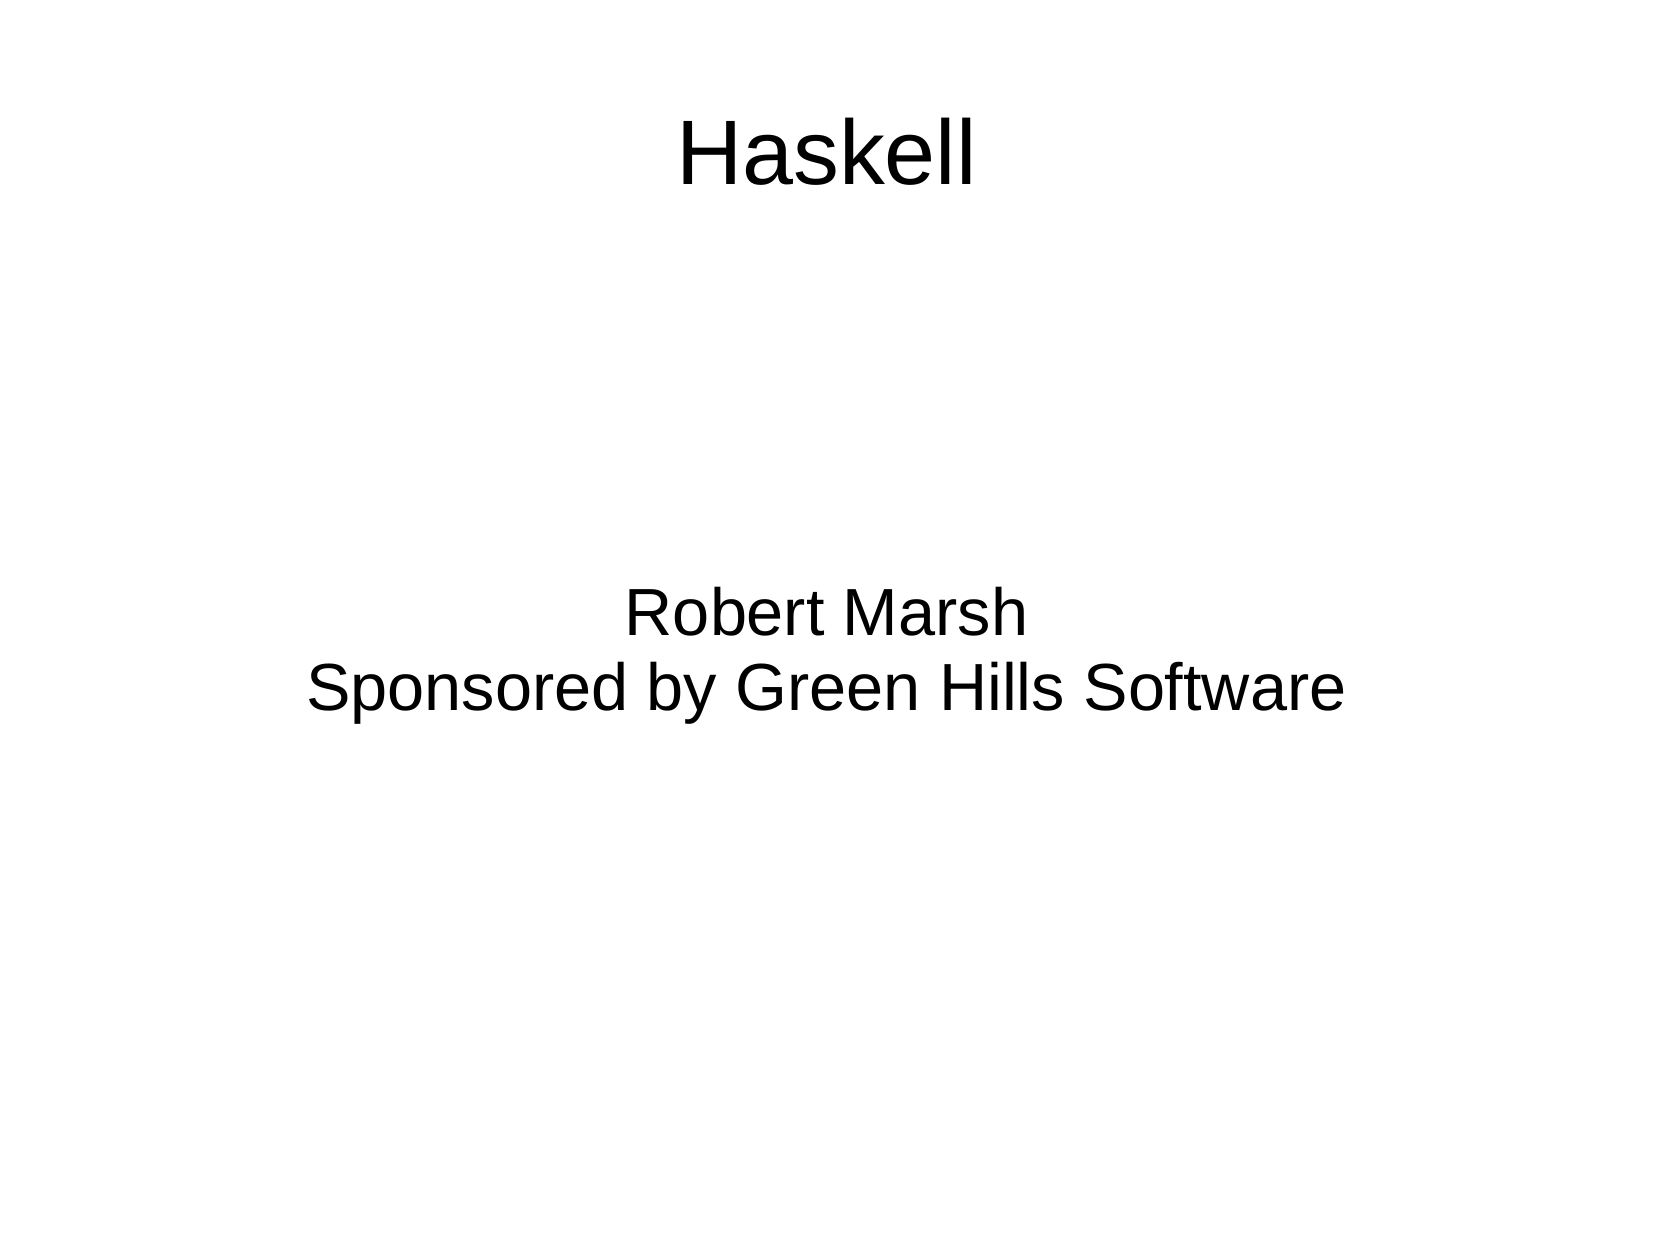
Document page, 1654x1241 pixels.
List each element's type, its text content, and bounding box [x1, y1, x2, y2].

subtitle Robert Marsh Sponsored by Green Hills Software [82, 290, 1571, 1010]
title Haskell [82, 49, 1571, 257]
